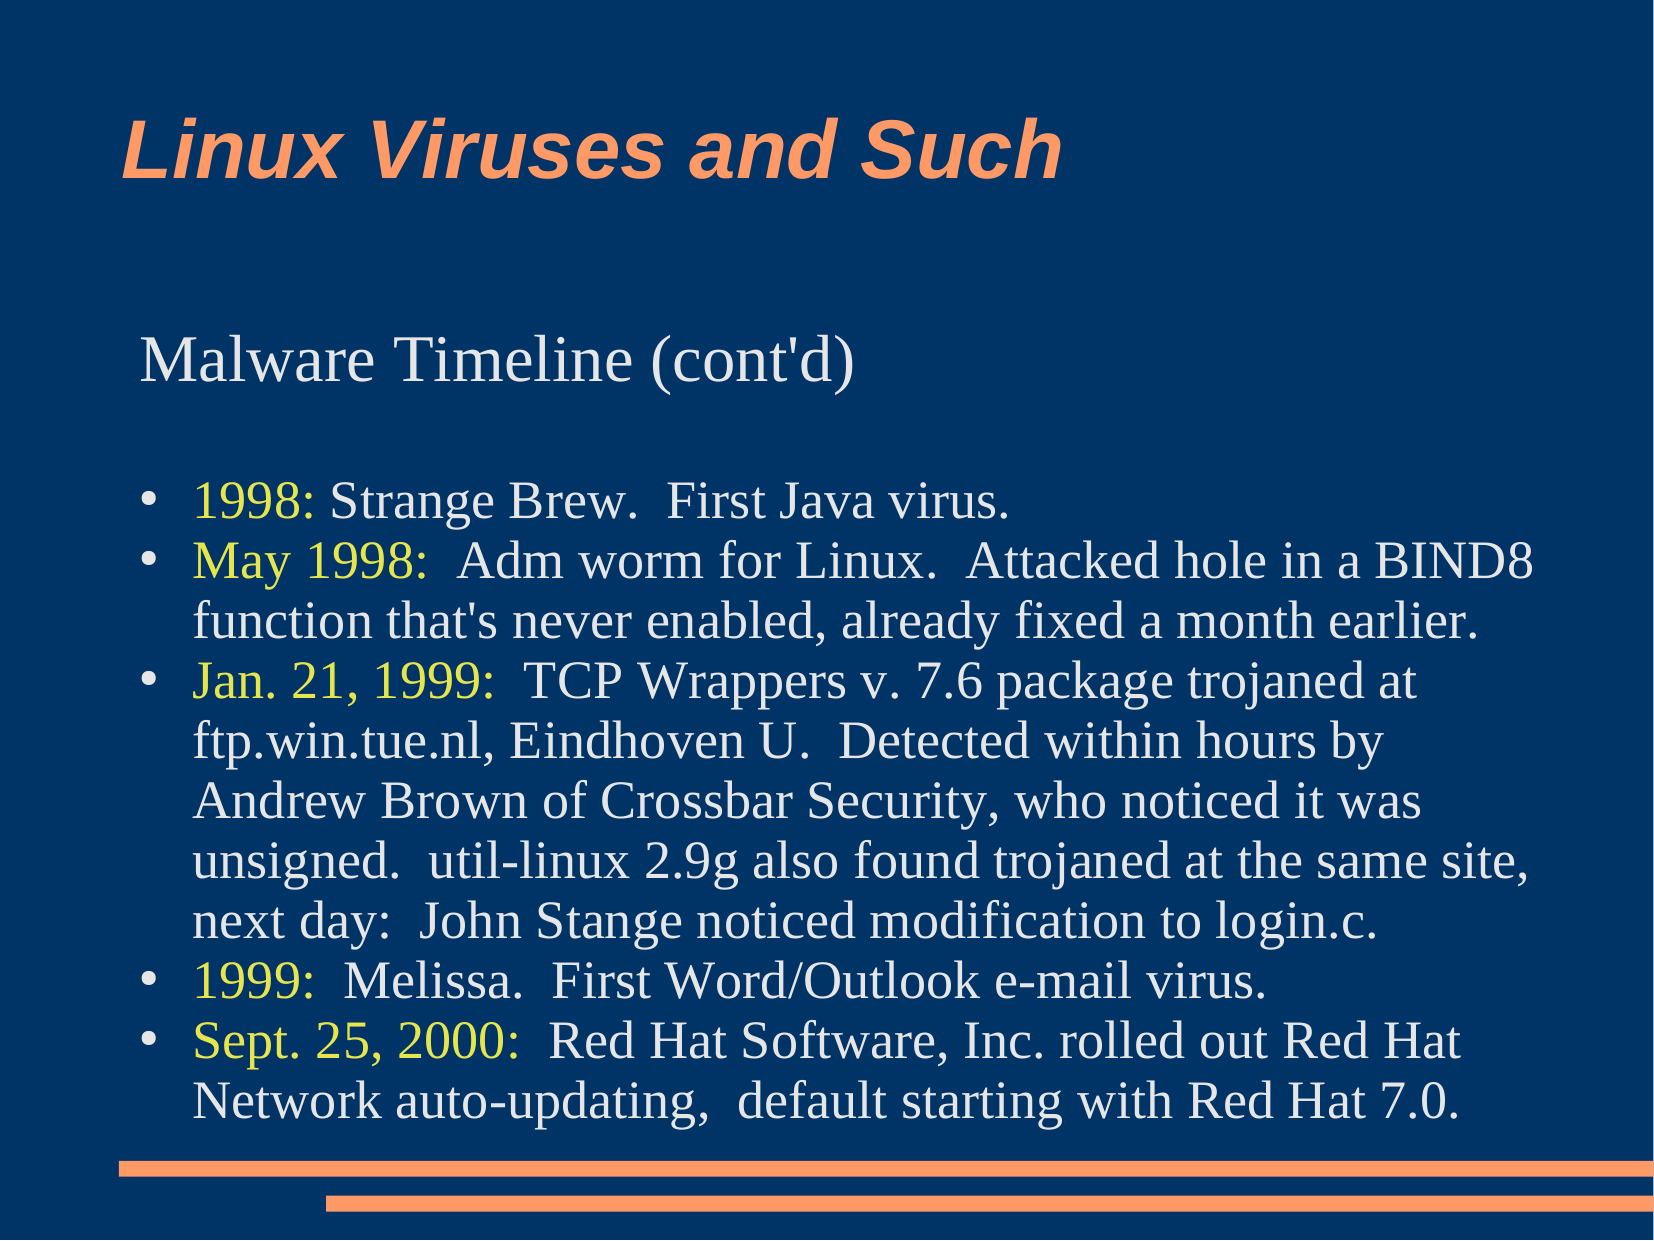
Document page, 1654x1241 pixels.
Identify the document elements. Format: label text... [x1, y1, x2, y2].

list Malware Timeline (cont'd) 1998: Strange Brew. First Java virus. May 1998: Adm worm for Linux. Attacked hole in a BIND8 function that's never enabled, already fixed a month earlier. Jan. 21, 1999: TCP Wrappers v. 7.6 package trojaned at ftp.win.tue.nl, Eindhoven U. Detected within hours by Andrew Brown of Crossbar Security, who noticed it was unsigned. util-linux 2.9g also found trojaned at the same site, next day: John Stange noticed modification to login.c. 1999: Melissa. First Word/Outlook e-mail virus. Sept. 25, 2000: Red Hat Software, Inc. rolled out Red Hat Network auto-updating, default starting with Red Hat 7.0. [121, 322, 1561, 1132]
title Linux Viruses and Such [121, 46, 1534, 254]
